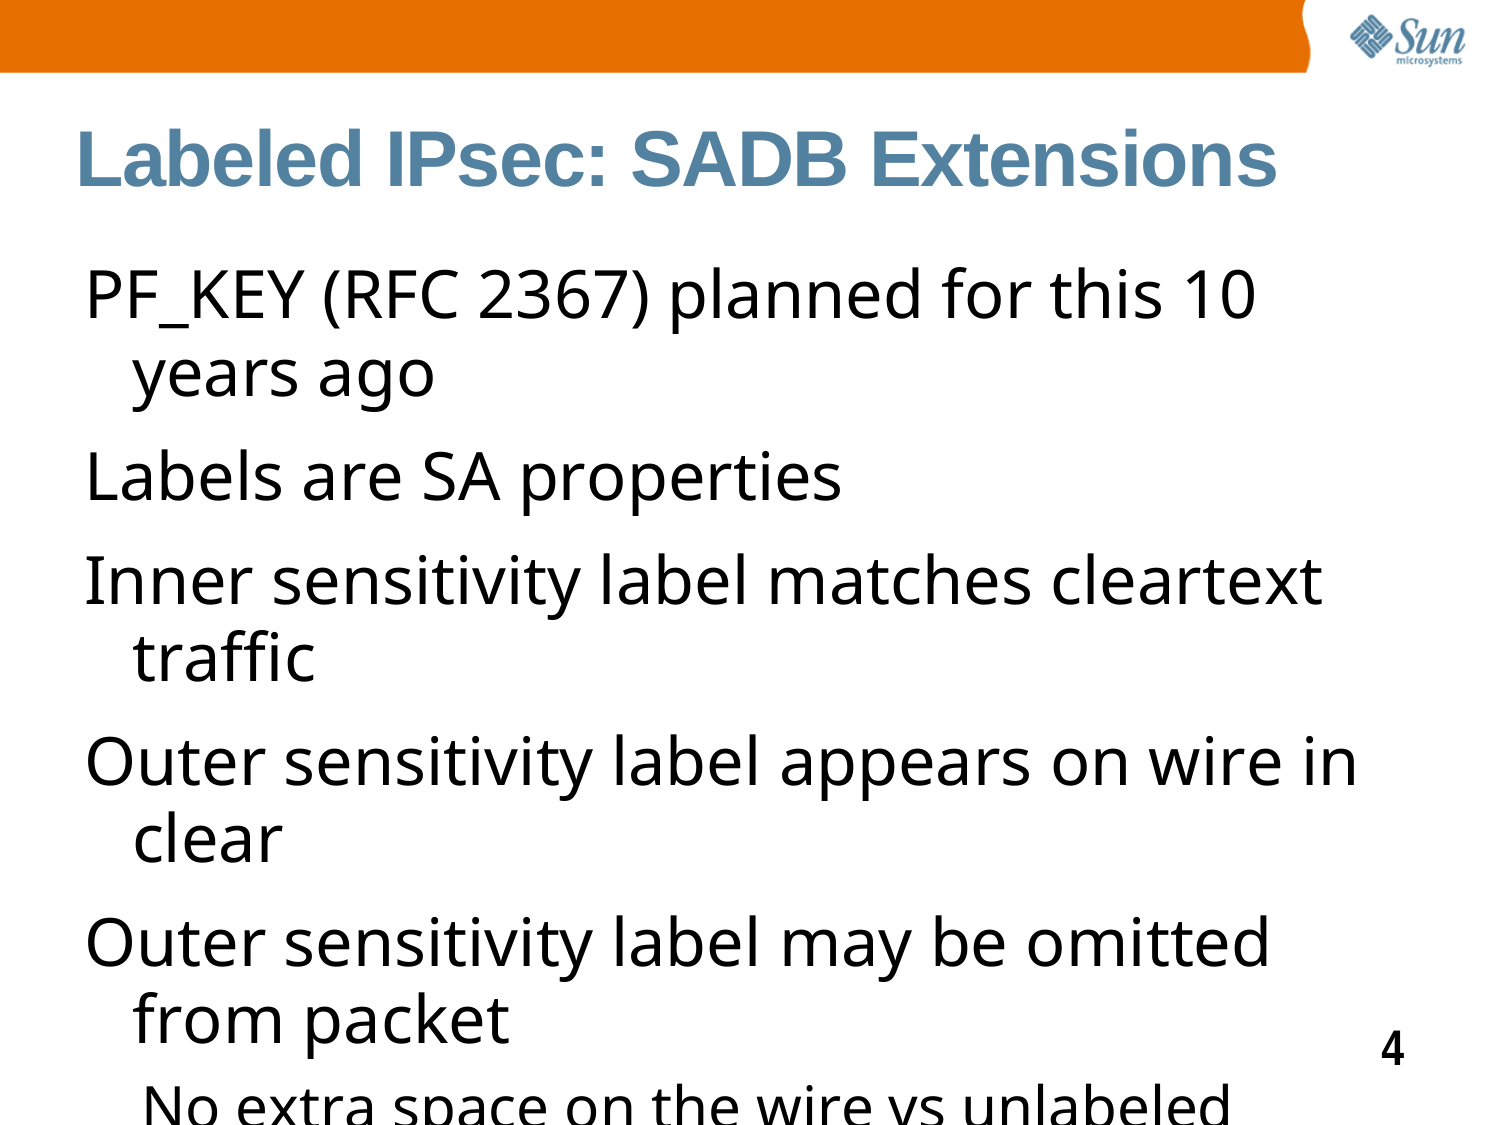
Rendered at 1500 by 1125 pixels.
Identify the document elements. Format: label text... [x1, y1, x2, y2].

picture [0, 0, 1500, 75]
title Labeled IPsec: SADB Extensions [75, 122, 1438, 228]
list PF_KEY (RFC 2367) planned for this 10 years ago Labels are SA properties Inner sensitivity label matches cleartext traffic Outer sensitivity label appears on wire in clear Outer sensitivity label may be omitted from packet No extra space on the wire vs unlabeled IPsec! Outer label under control of key management daemon [64, 257, 1402, 952]
